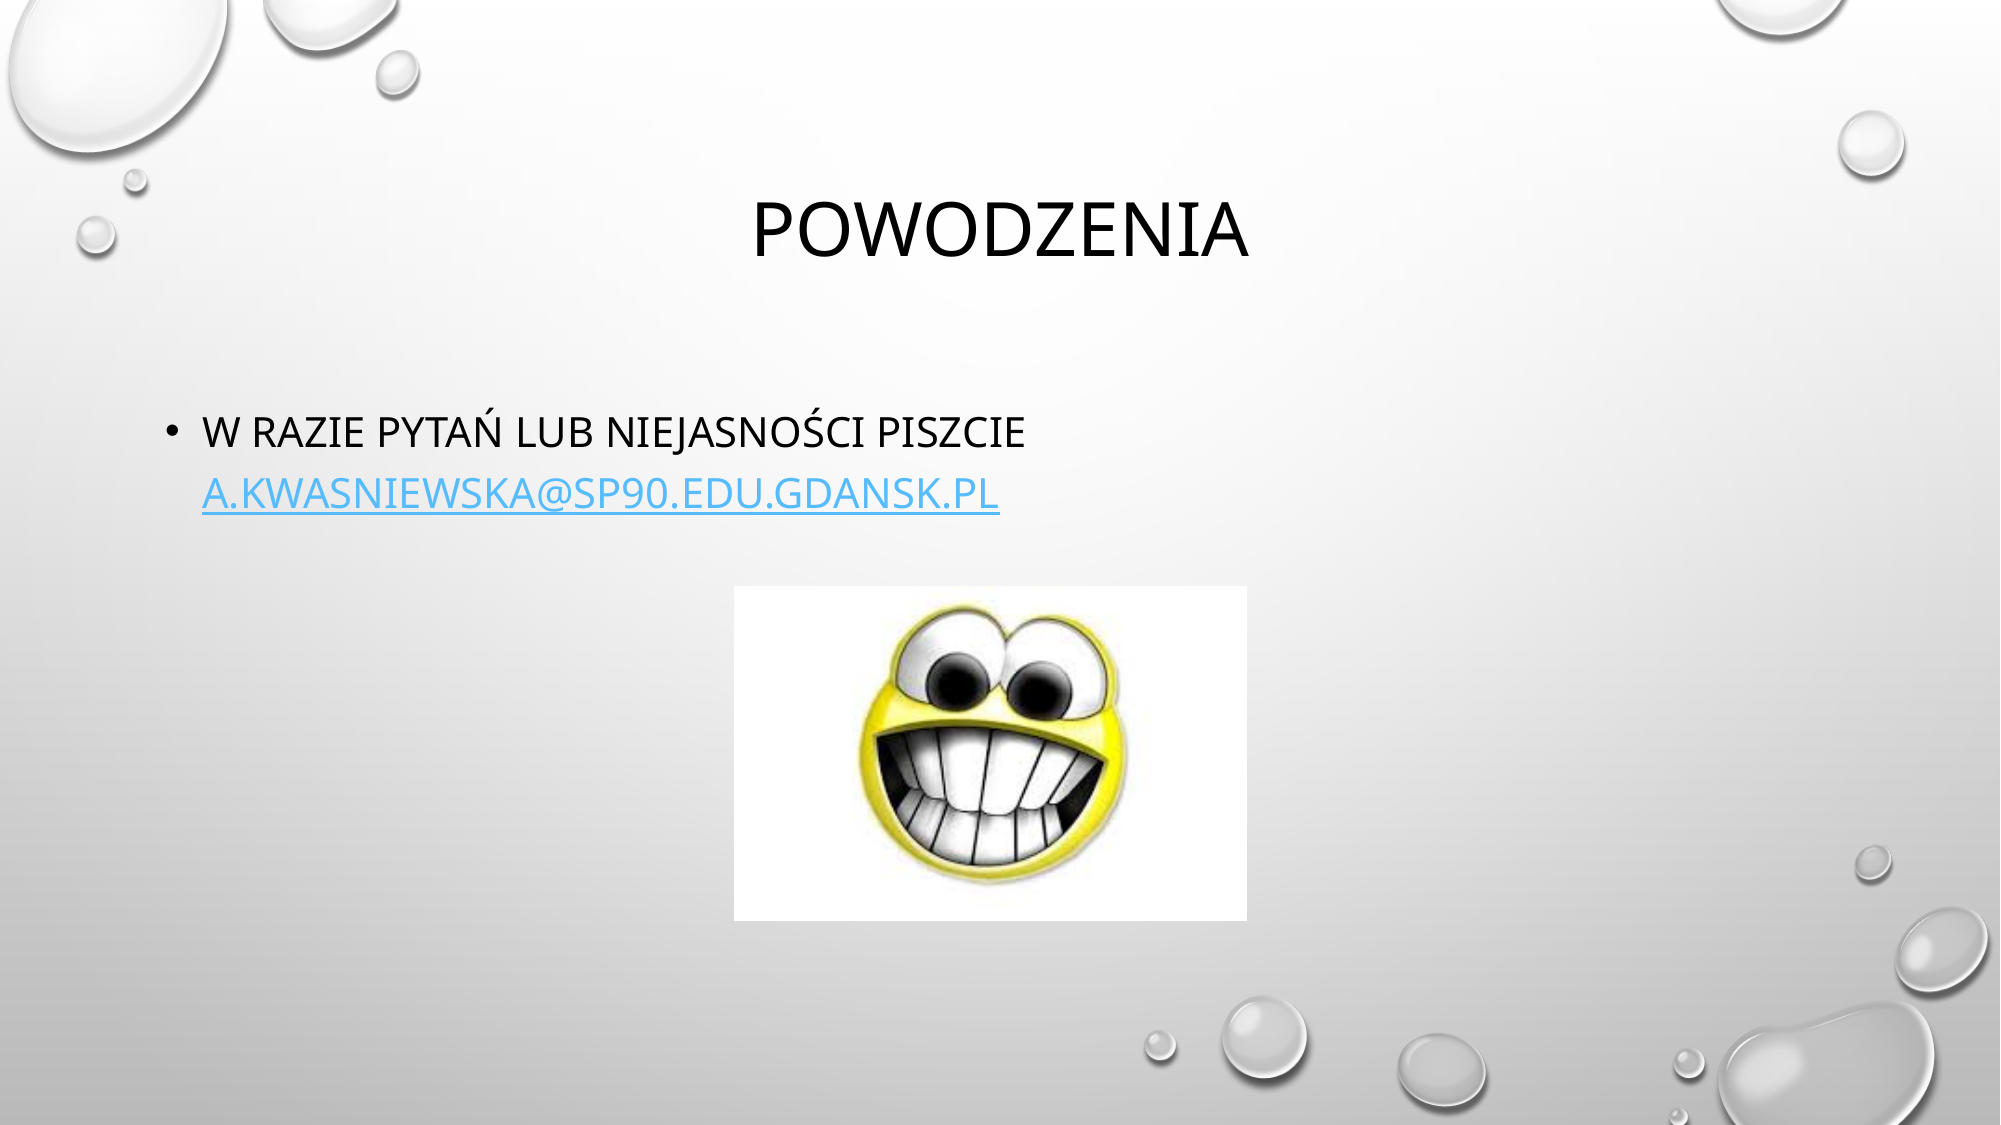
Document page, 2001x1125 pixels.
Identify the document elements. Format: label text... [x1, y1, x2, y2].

picture [0, 0, 2000, 1125]
list W razie pytań lub niejasności piszcie a.kwasniewska@sp90.edu.gdansk.pl [149, 388, 1850, 950]
title POWODZENIA [149, 101, 1851, 364]
